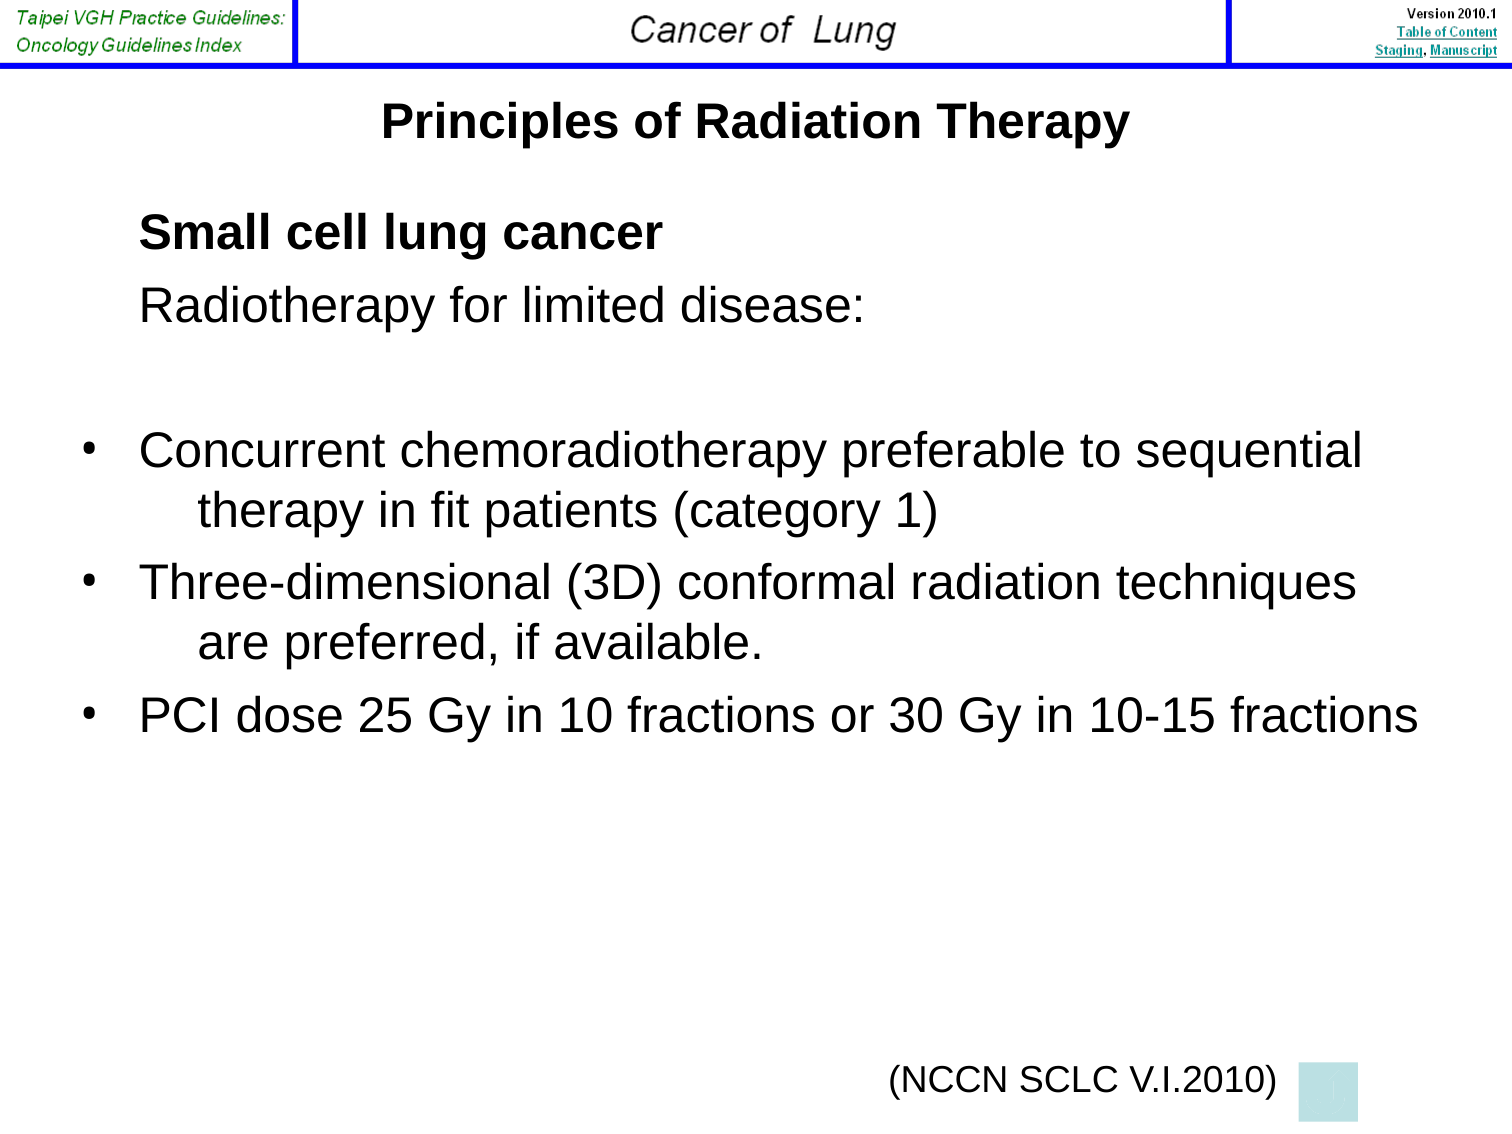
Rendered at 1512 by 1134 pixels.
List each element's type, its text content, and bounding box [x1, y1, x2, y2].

text_box (NCCN SCLC V.I.2010) [873, 1047, 1293, 1107]
list Small cell lung cancer Radiotherapy for limited disease: Concurrent chemoradiotherapy preferable to sequential therapy in fit patients (category 1) Three-dimensional (3D) conformal radiation techniques are preferred, if available. PCI dose 25 Gy in 10 fractions or 30 Gy in 10-15 fractions [64, 191, 1460, 1020]
title Principles of Radiation Therapy [0, 70, 1512, 166]
